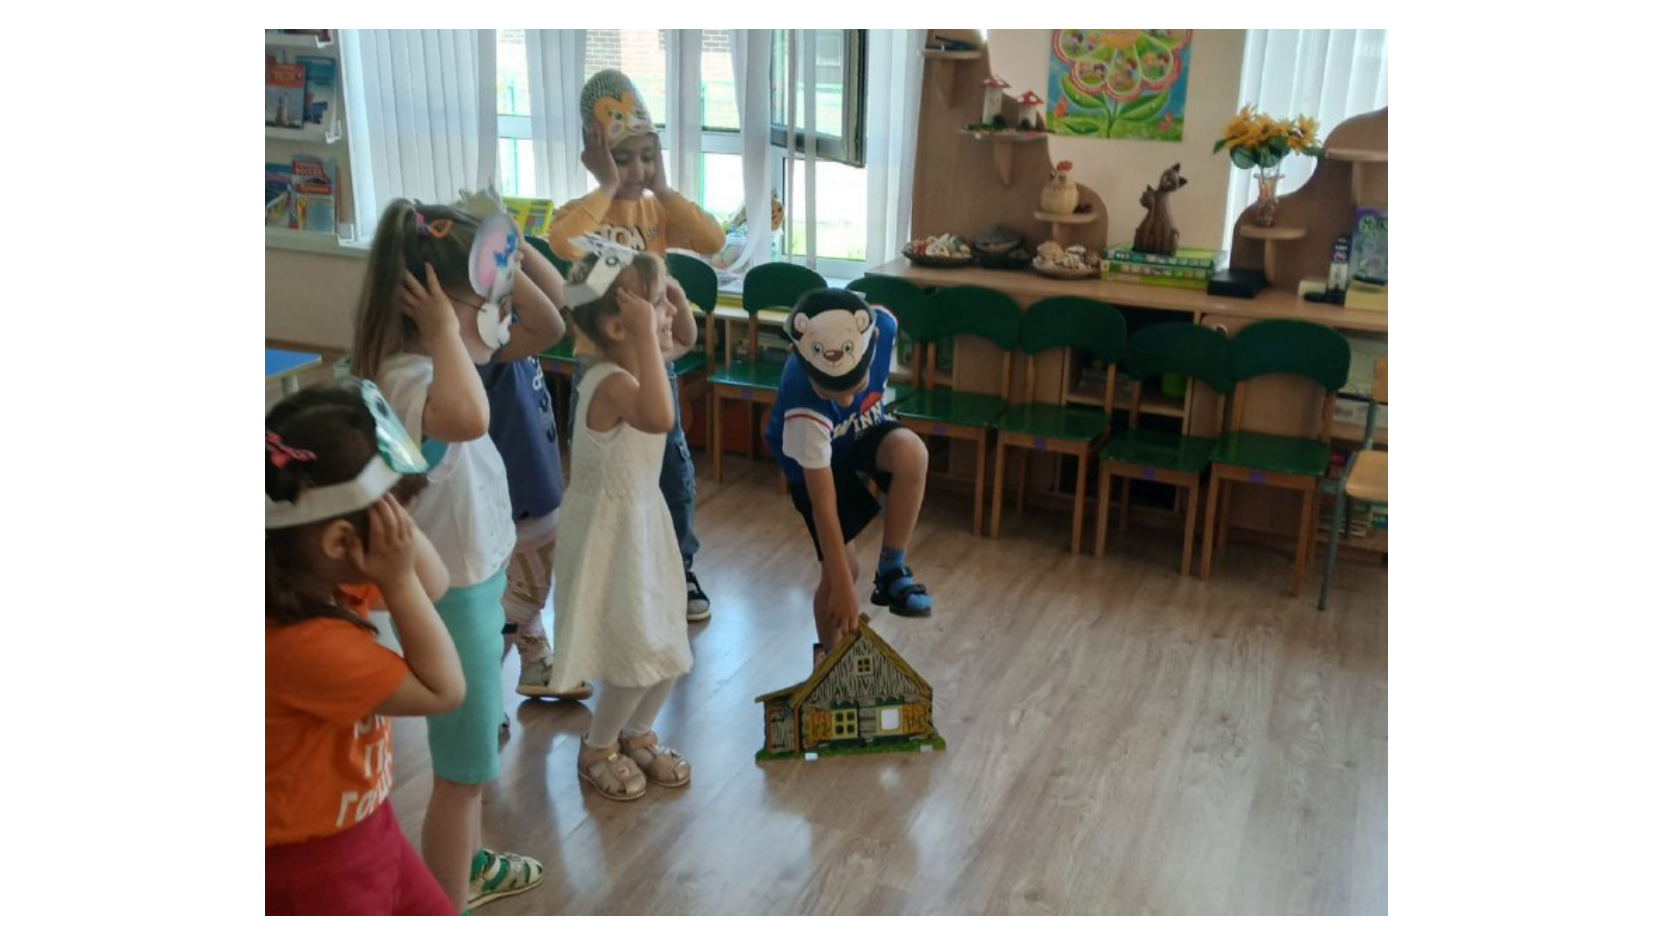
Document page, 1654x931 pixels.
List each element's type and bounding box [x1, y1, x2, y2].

picture [265, 29, 1388, 916]
